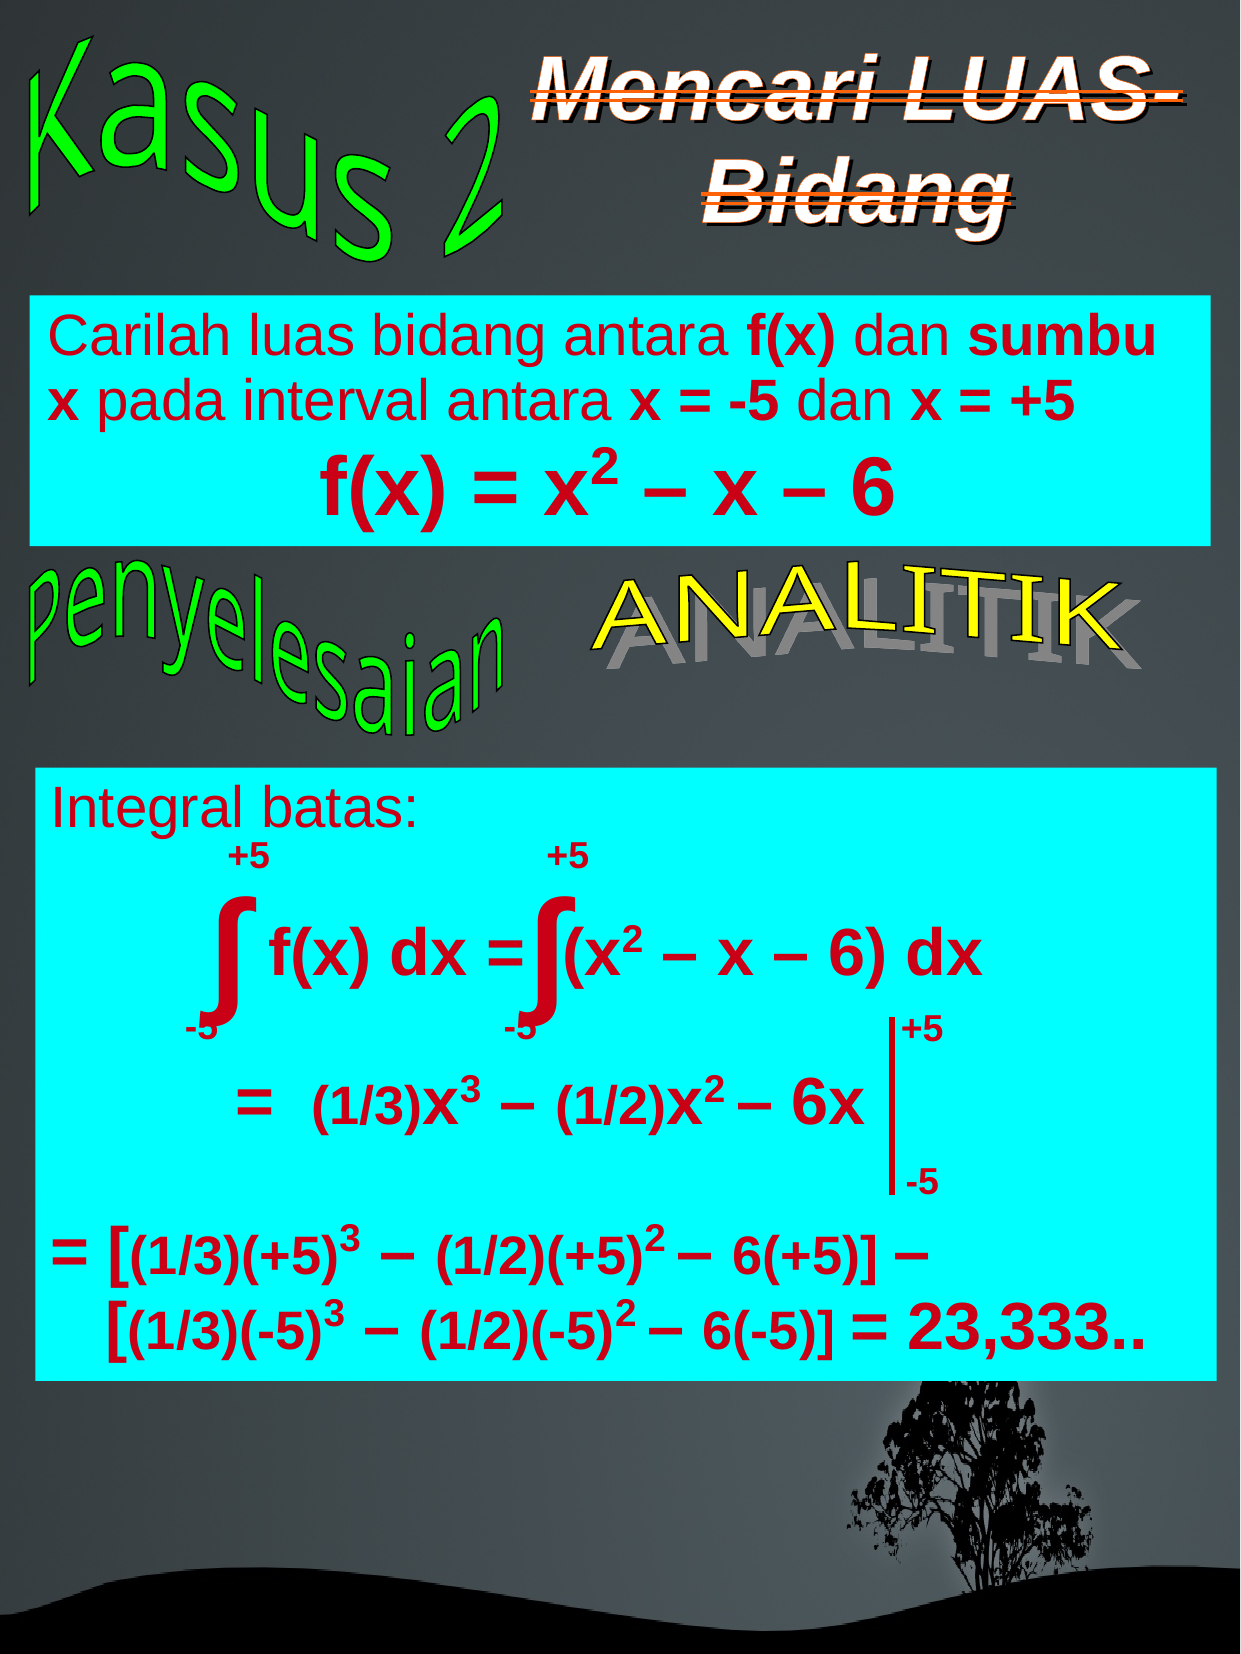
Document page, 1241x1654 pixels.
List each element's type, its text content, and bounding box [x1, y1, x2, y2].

text_box Penyelesaian [472, 618, 502, 713]
text_box Penyelesaian [254, 574, 262, 684]
text_box ANALITIK [590, 579, 668, 650]
text_box Penyelesaian [354, 656, 392, 735]
text_box -5 [466, 998, 571, 1055]
text_box Penyelesaian [29, 569, 60, 686]
text_box Mencari LUAS-Bidang [472, 29, 1241, 250]
text_box ∫ [194, 884, 254, 1034]
text_box Penyelesaian [67, 567, 104, 647]
picture [461, 209, 472, 232]
text_box Kasus 2 [185, 81, 239, 193]
text_box +5 [194, 826, 300, 884]
text_box Kasus 2 [255, 108, 317, 242]
text_box Penyelesaian [272, 621, 309, 704]
text_box ANALITIK [758, 565, 836, 636]
text_box ANALITIK [903, 565, 935, 634]
text_box Penyelesaian [405, 660, 414, 736]
text_box +5 [868, 999, 973, 1057]
text_box Carilah luas bidang antara f(x) dan sumbu x pada interval antara x = -5 dan x = +5 f(x) = x2 – x – 6 [29, 295, 1211, 547]
text_box Penyelesaian [161, 565, 205, 676]
text_box Integral batas: f(x) dx = (x2 – x – 6) dx = (1/3)x3 – (1/2)x2 – 6x = [(1/3)(+5)3 – (1/2)(+5)2 – 6(+5)] – [(1/3)(-5)3 – (1/2)(-5)2 – 6(-5)] = 23,333.. [35, 767, 1217, 1381]
text_box ANALITIK [940, 568, 1006, 638]
text_box Kasus 2 [444, 188, 472, 257]
text_box Kasus 2 [29, 36, 95, 215]
text_box ANALITIK [679, 570, 748, 643]
text_box -5 [868, 1153, 973, 1210]
text_box Penyelesaian [424, 649, 461, 732]
text_box Kasus 2 [445, 105, 472, 144]
text_box ANALITIK [847, 561, 896, 631]
text_box +5 [513, 826, 619, 884]
text_box Penyelesaian [316, 641, 347, 721]
text_box Penyelesaian [208, 588, 245, 671]
text_box Kasus 2 [335, 154, 392, 262]
picture [0, 0, 1241, 1654]
text_box Penyelesaian [115, 560, 155, 639]
text_box Kasus 2 [100, 62, 167, 171]
text_box -5 [147, 998, 253, 1055]
text_box ANALITIK [1011, 574, 1043, 643]
text_box ∫ [513, 884, 573, 1034]
text_box ANALITIK [1059, 578, 1123, 650]
